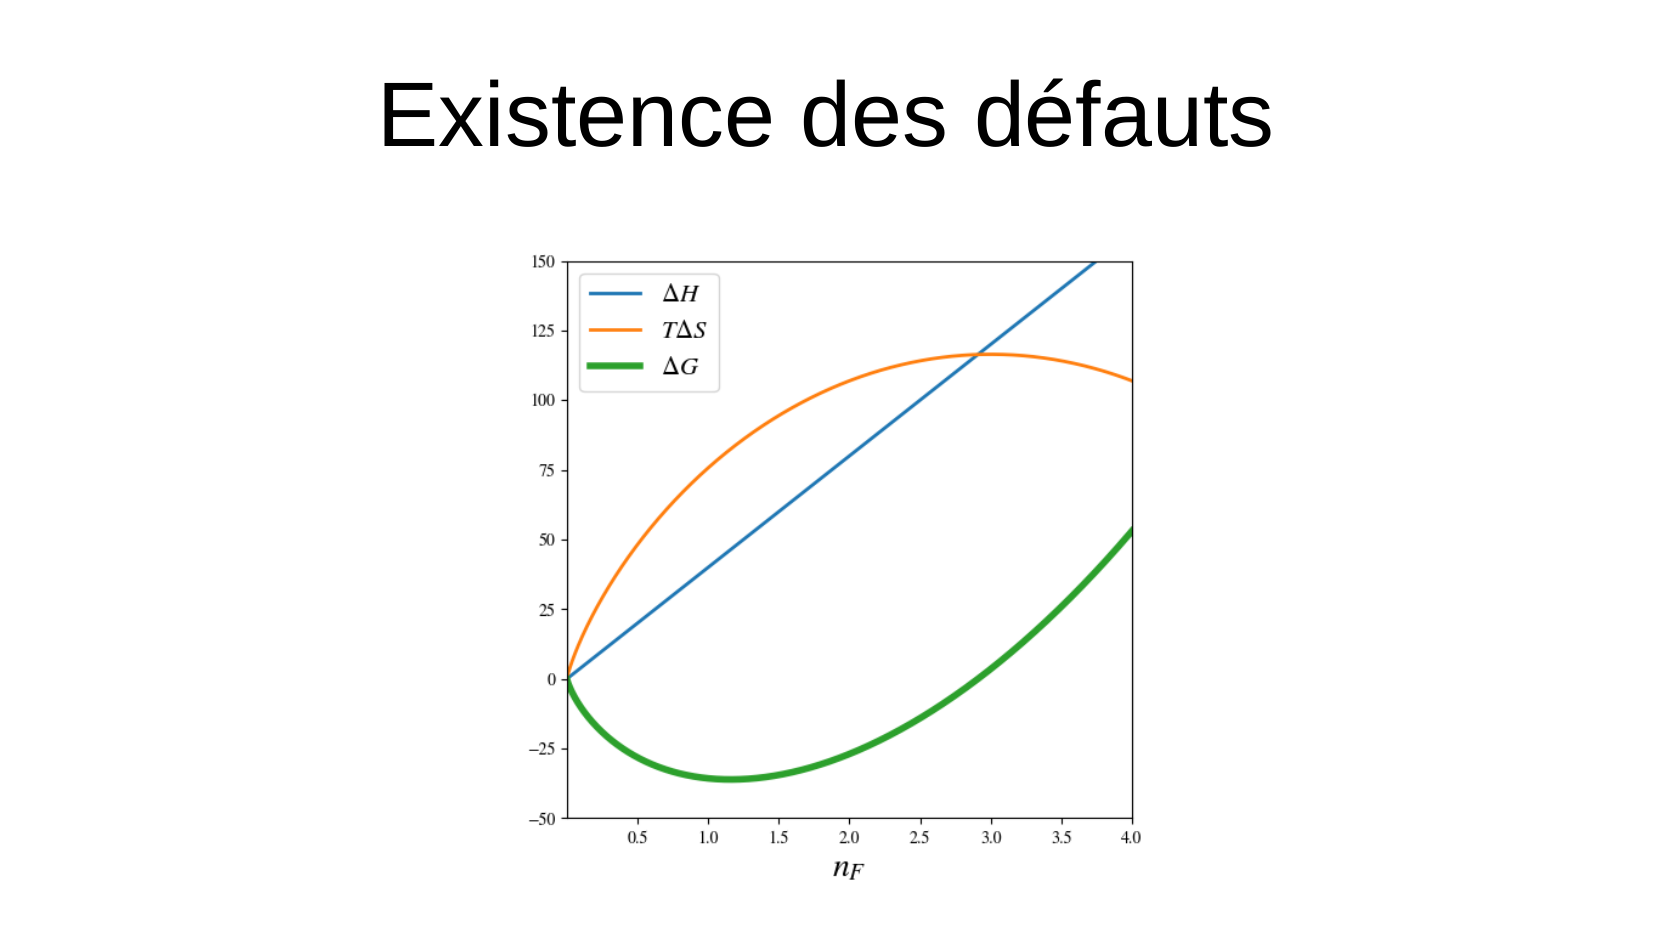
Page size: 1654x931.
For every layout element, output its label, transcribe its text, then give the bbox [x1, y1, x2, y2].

picture [476, 174, 1205, 898]
title Existence des défauts [82, 37, 1571, 193]
